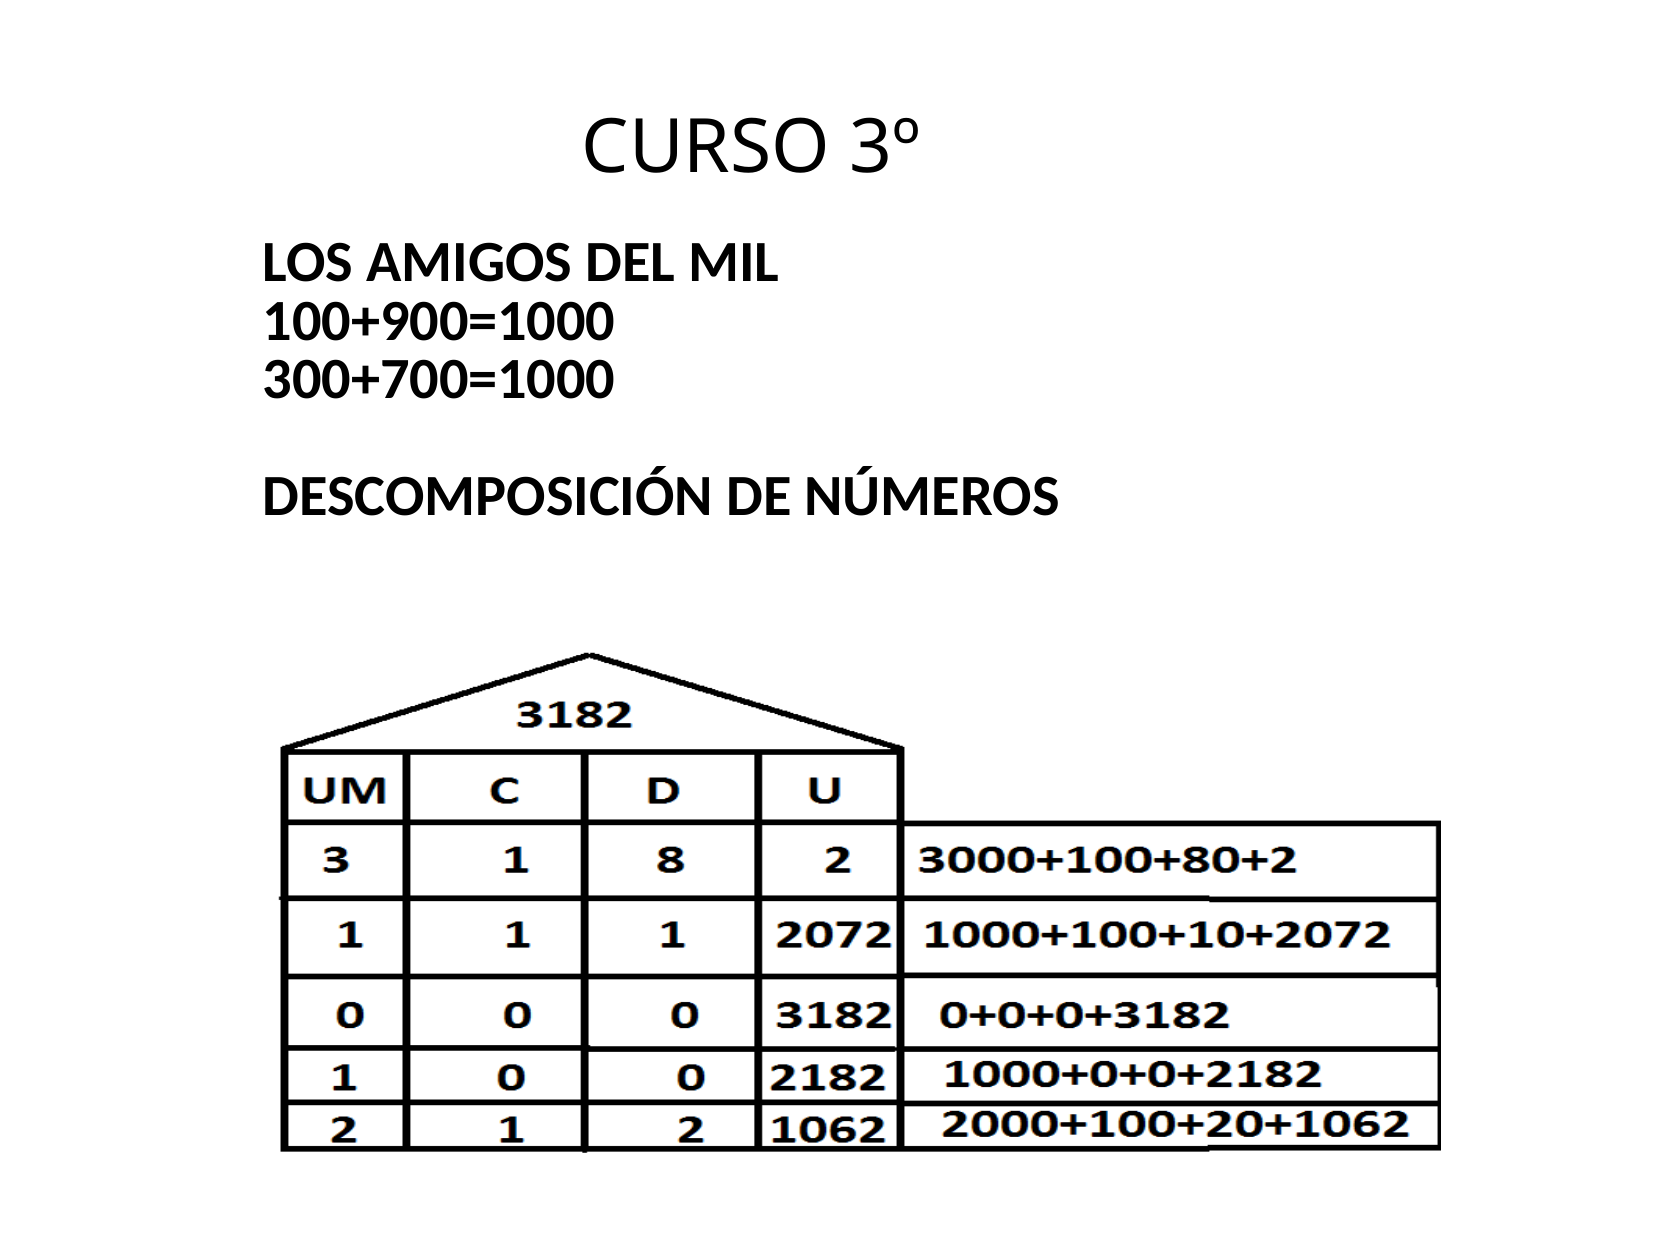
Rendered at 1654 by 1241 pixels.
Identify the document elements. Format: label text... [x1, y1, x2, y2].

text_box CURSO 3º [566, 84, 958, 200]
text_box LOS AMIGOS DEL MIL 100+900=1000 300+700=1000 DESCOMPOSICIÓN DE NÚMEROS [248, 230, 1075, 637]
picture [248, 637, 1441, 1154]
